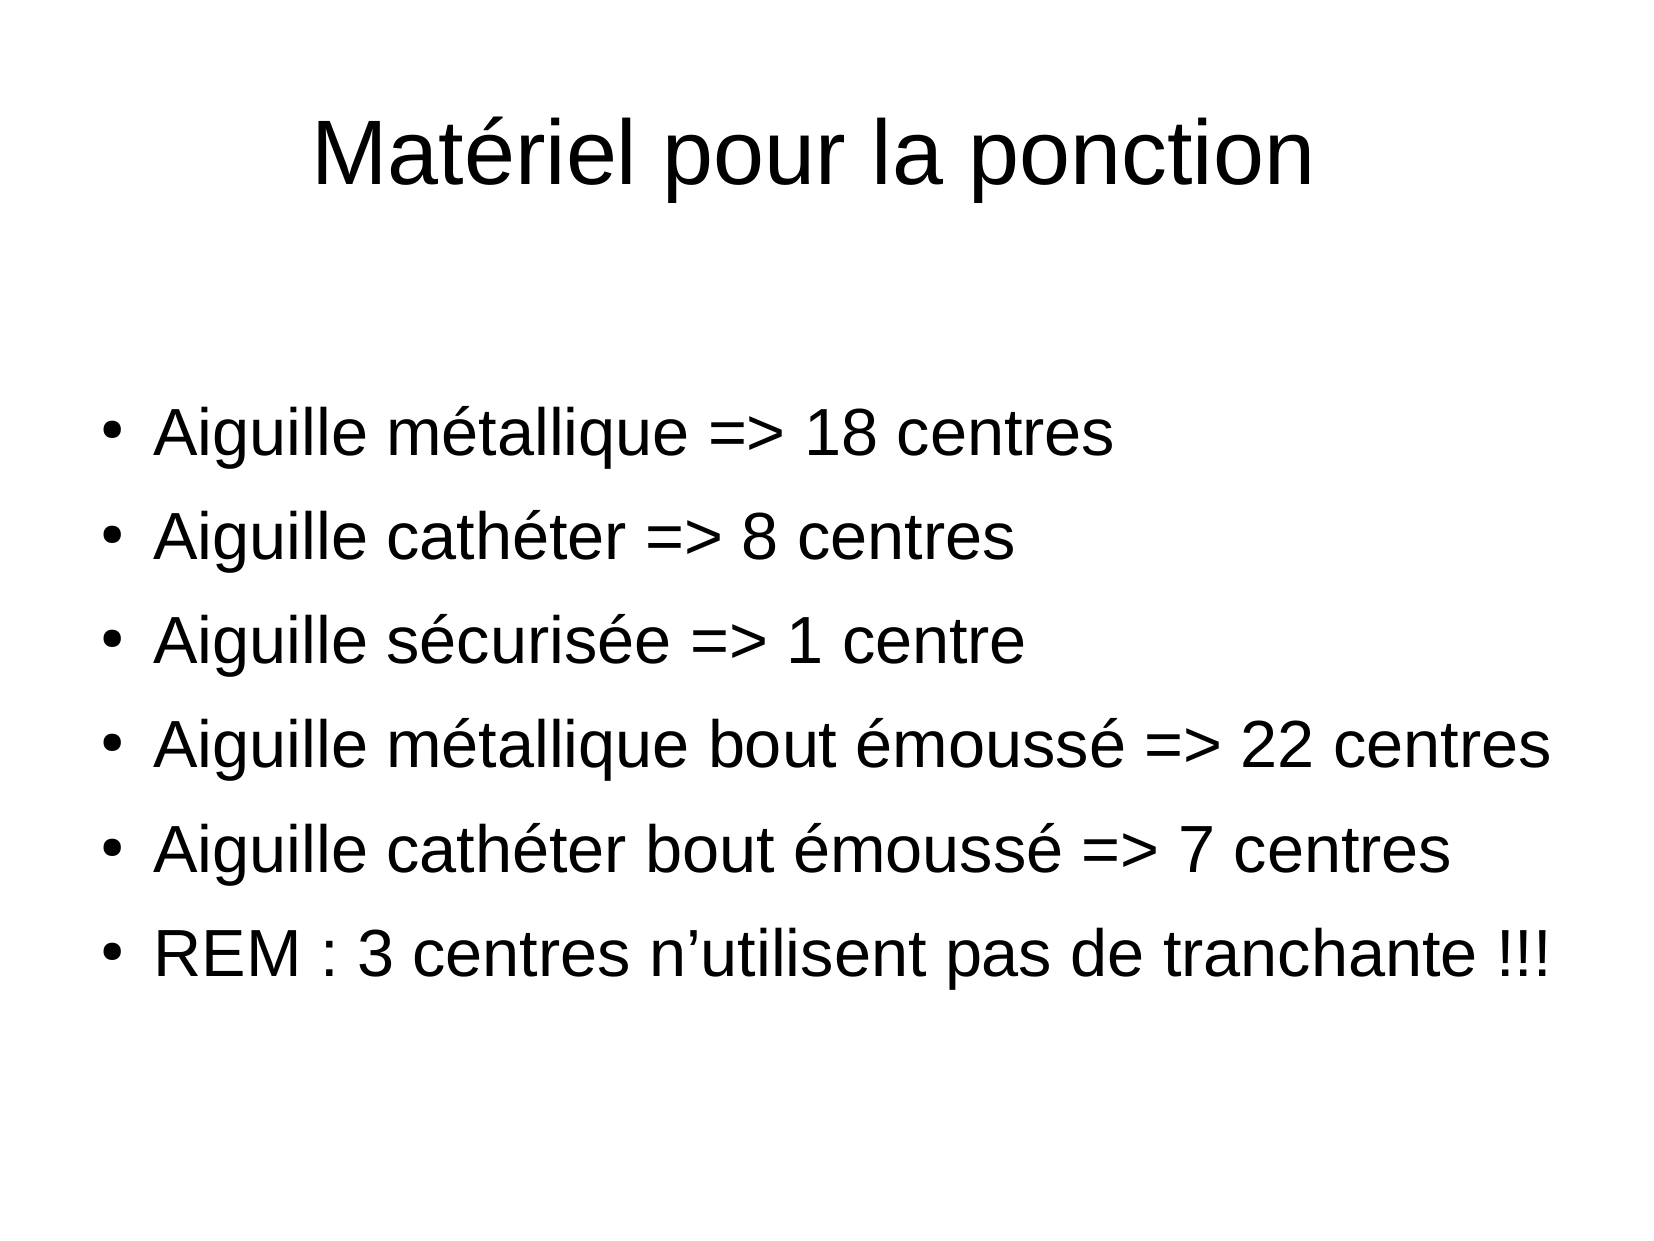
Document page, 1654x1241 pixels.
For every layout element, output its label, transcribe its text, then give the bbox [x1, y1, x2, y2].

title Matériel pour la ponction [82, 49, 1571, 257]
list Aiguille métallique => 18 centres Aiguille cathéter => 8 centres Aiguille sécurisée => 1 centre Aiguille métallique bout émoussé => 22 centres Aiguille cathéter bout émoussé => 7 centres REM : 3 centres n’utilisent pas de tranchante !!! [82, 290, 1571, 1109]
